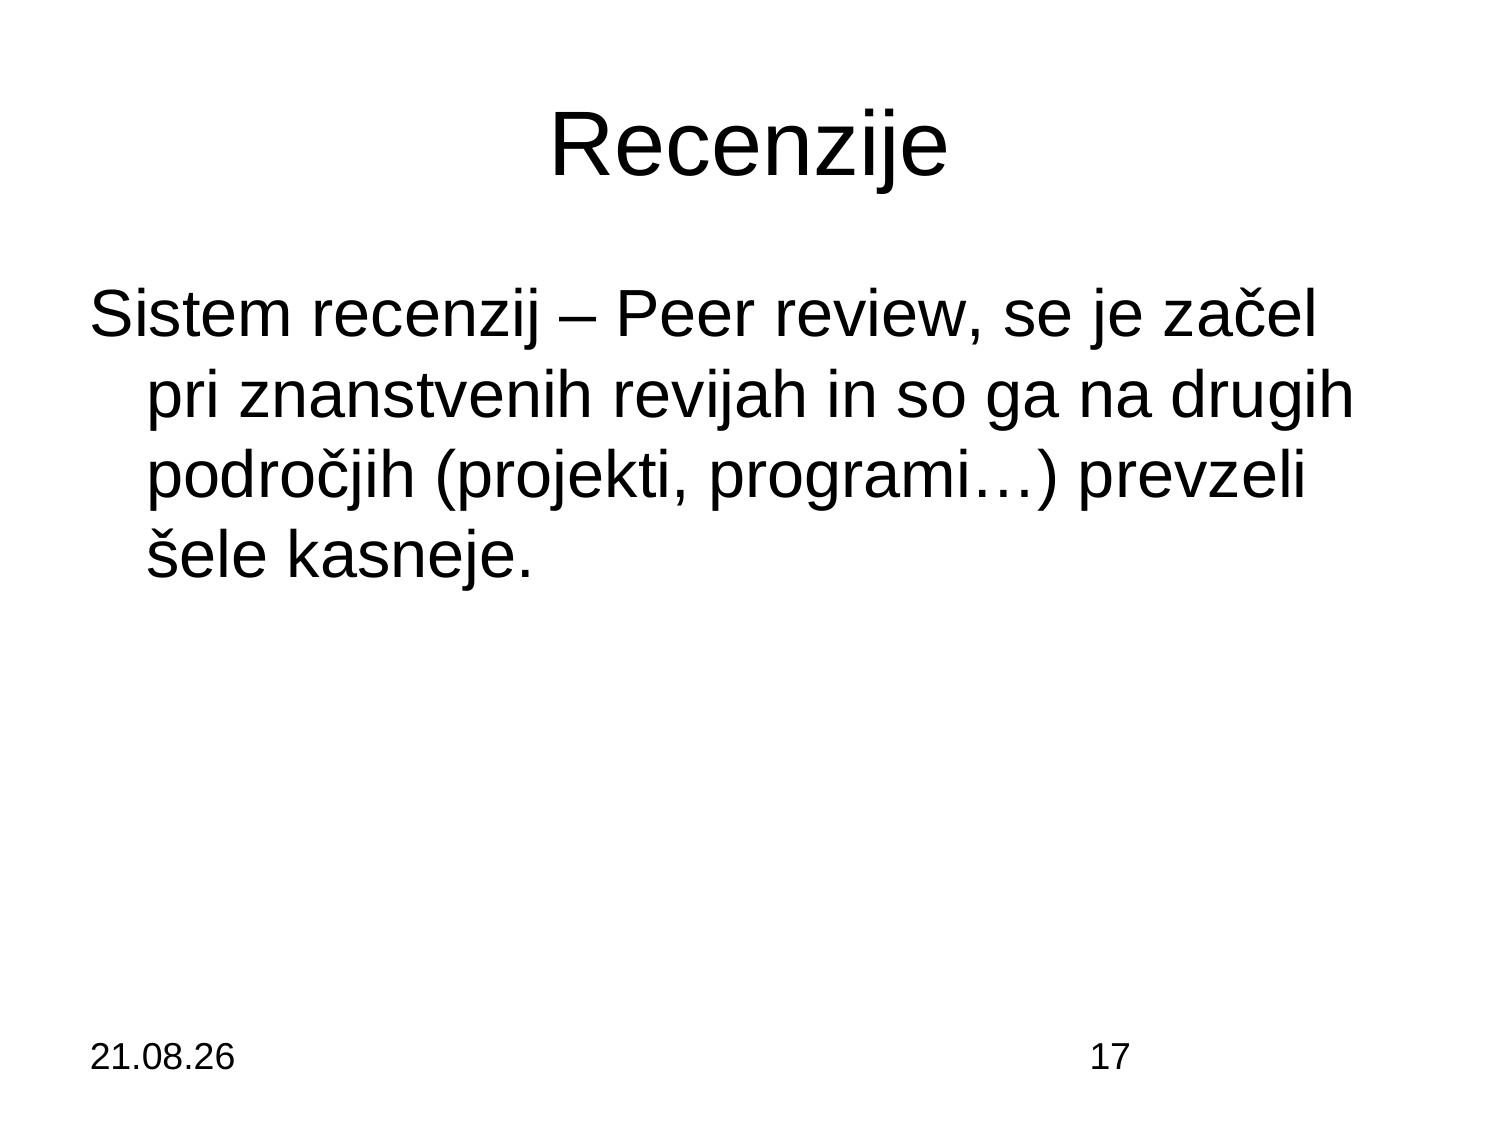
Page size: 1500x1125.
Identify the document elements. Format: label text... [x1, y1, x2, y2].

list Sistem recenzij – Peer review, se je začel pri znanstvenih revijah in so ga na drugih področjih (projekti, programi…) prevzeli šele kasneje. [75, 262, 1426, 1006]
title Recenzije [75, 45, 1426, 233]
